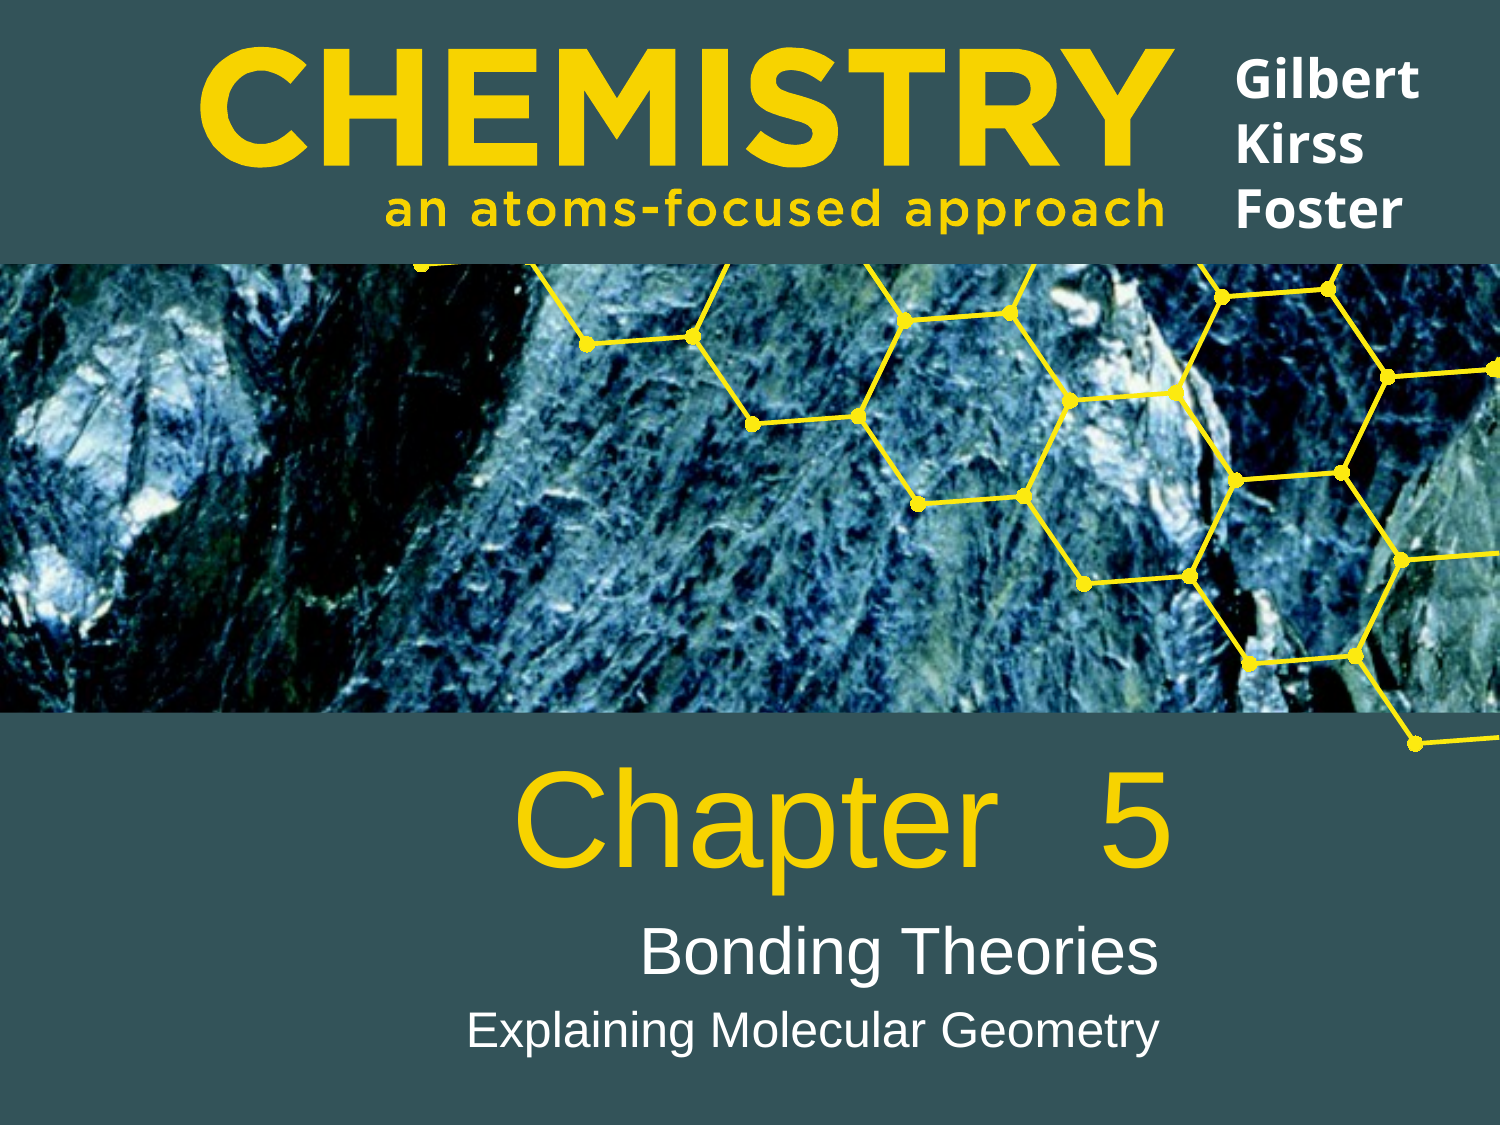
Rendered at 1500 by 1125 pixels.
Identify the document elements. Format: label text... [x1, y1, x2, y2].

picture [0, 264, 1390, 712]
picture [1362, 556, 1500, 712]
title 5 [942, 725, 1175, 900]
picture [1197, 476, 1395, 661]
picture [536, 264, 724, 341]
picture [699, 264, 898, 421]
subtitle Bonding Theories Explaining Molecular Geometry [125, 900, 1175, 1113]
picture [1017, 264, 1216, 397]
picture [1348, 373, 1500, 557]
picture [1030, 396, 1229, 580]
picture [1183, 292, 1382, 477]
picture [870, 264, 1031, 317]
picture [865, 316, 1064, 501]
picture [1334, 264, 1500, 374]
picture [1204, 264, 1336, 293]
